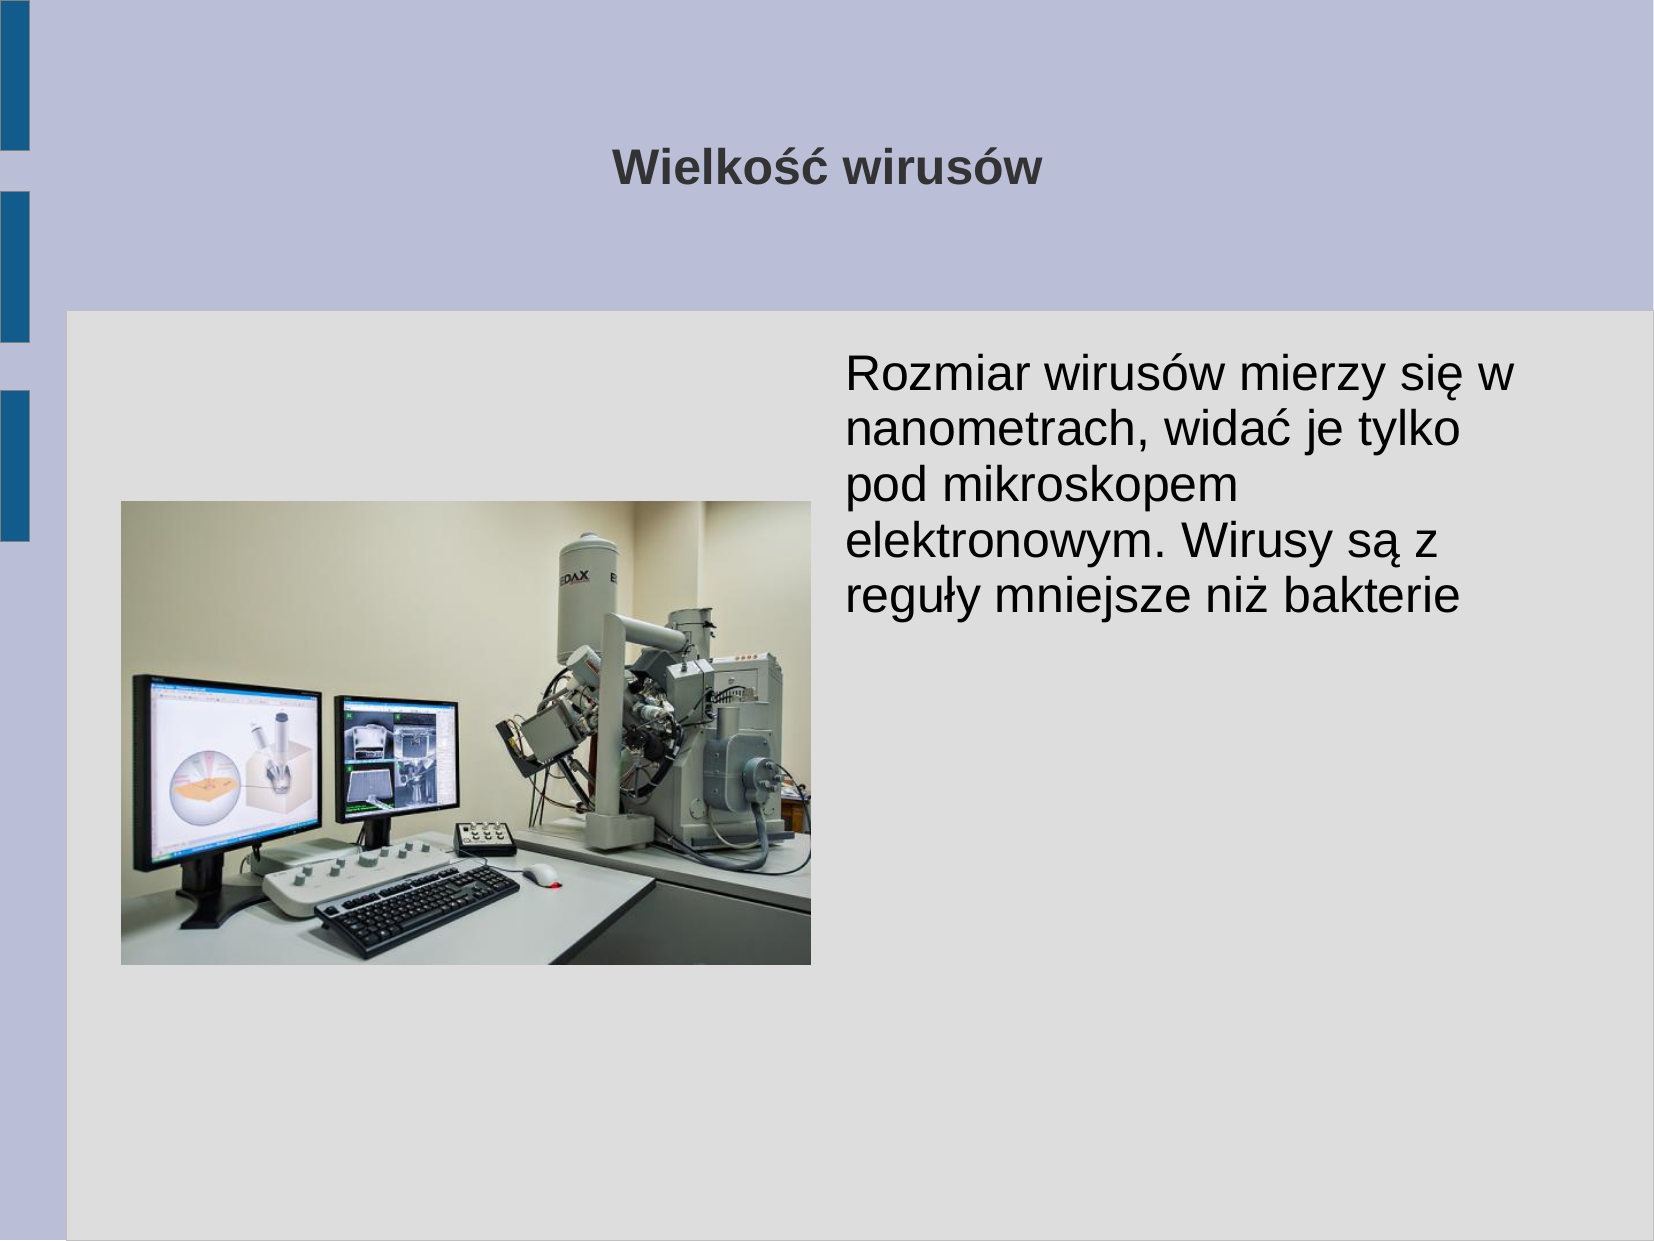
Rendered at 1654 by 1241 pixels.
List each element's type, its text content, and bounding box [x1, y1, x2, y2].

list Rozmiar wirusów mierzy się w nanometrach, widać je tylko pod mikroskopem elektronowym. Wirusy są z reguły mniejsze niż bakterie [845, 344, 1535, 1127]
picture [121, 501, 811, 965]
title Wielkość wirusów [121, 91, 1534, 299]
